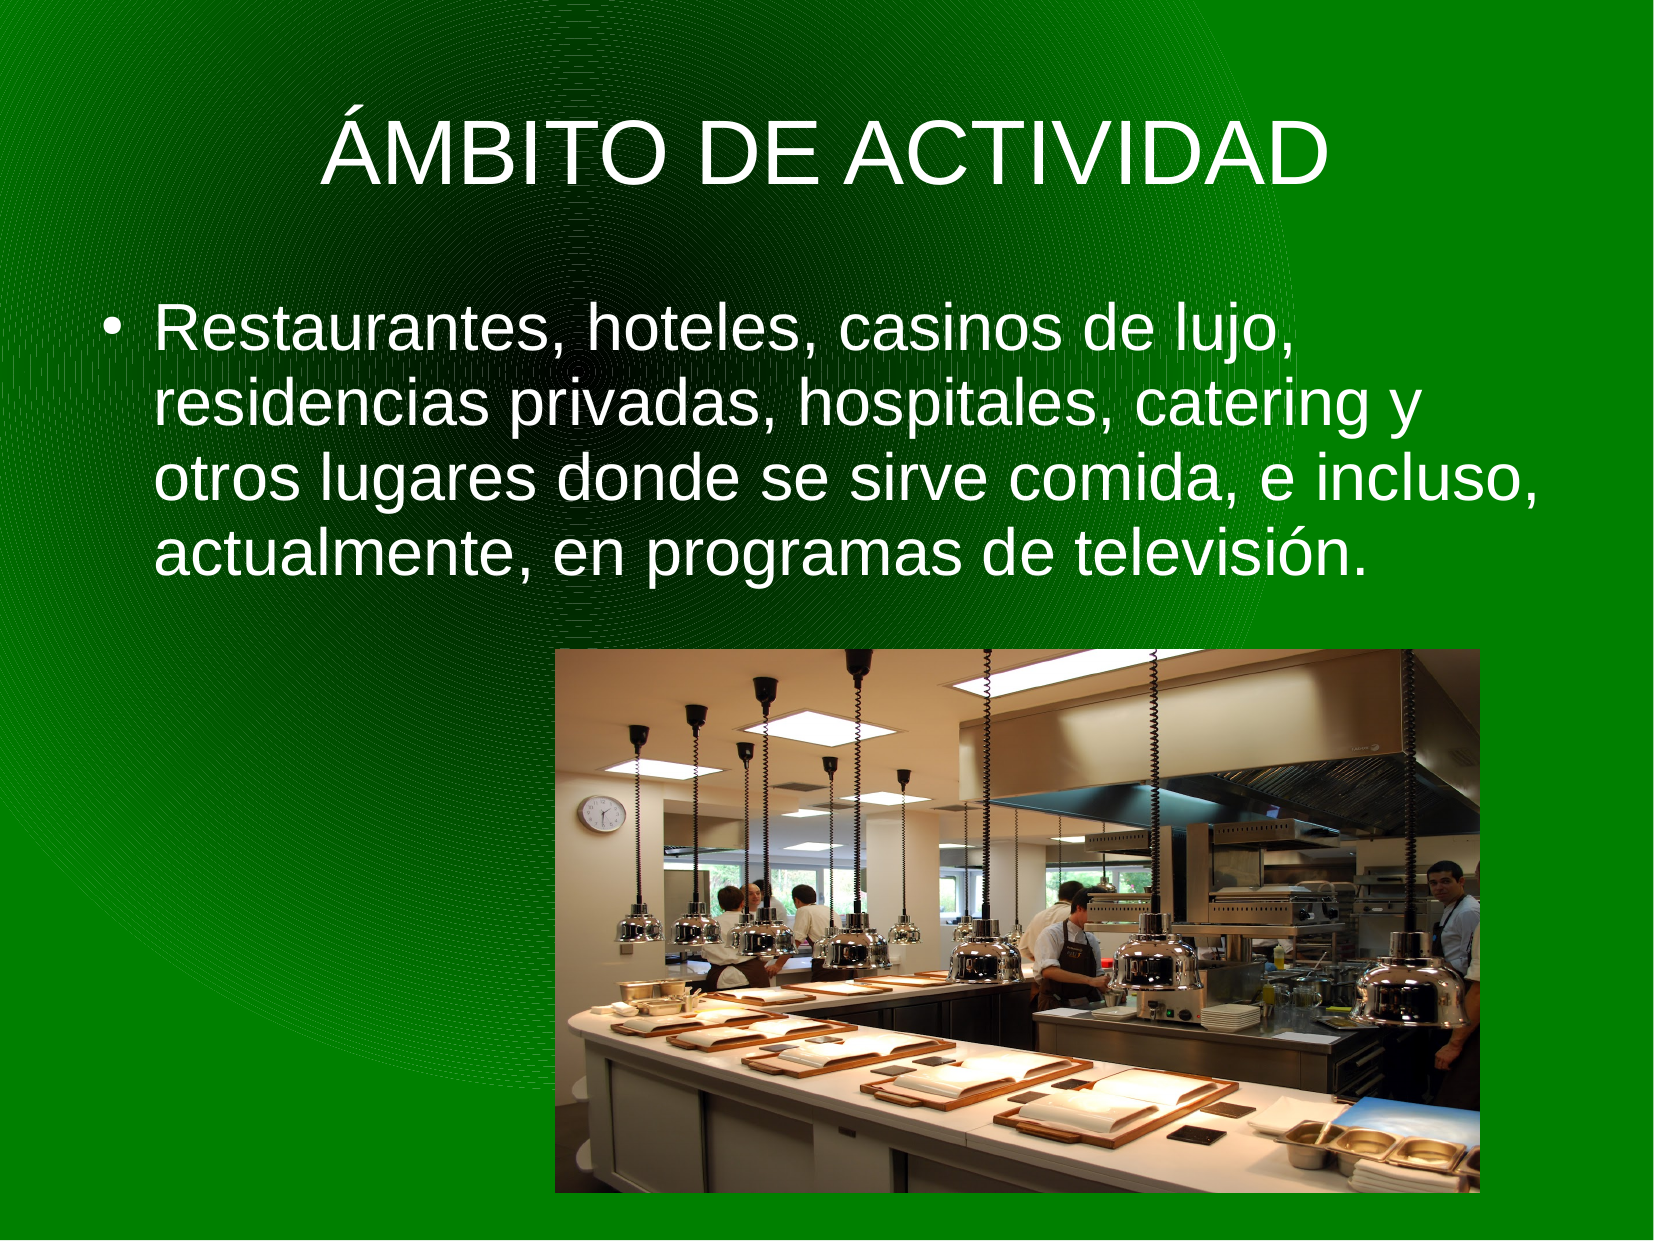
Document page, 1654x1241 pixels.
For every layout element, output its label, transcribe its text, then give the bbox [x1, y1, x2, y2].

picture [555, 649, 1480, 1193]
title ÁMBITO DE ACTIVIDAD [82, 49, 1571, 257]
list Restaurantes, hoteles, casinos de lujo, residencias privadas, hospitales, catering y otros lugares donde se sirve comida, e incluso, actualmente, en programas de televisión. [82, 290, 1571, 1109]
